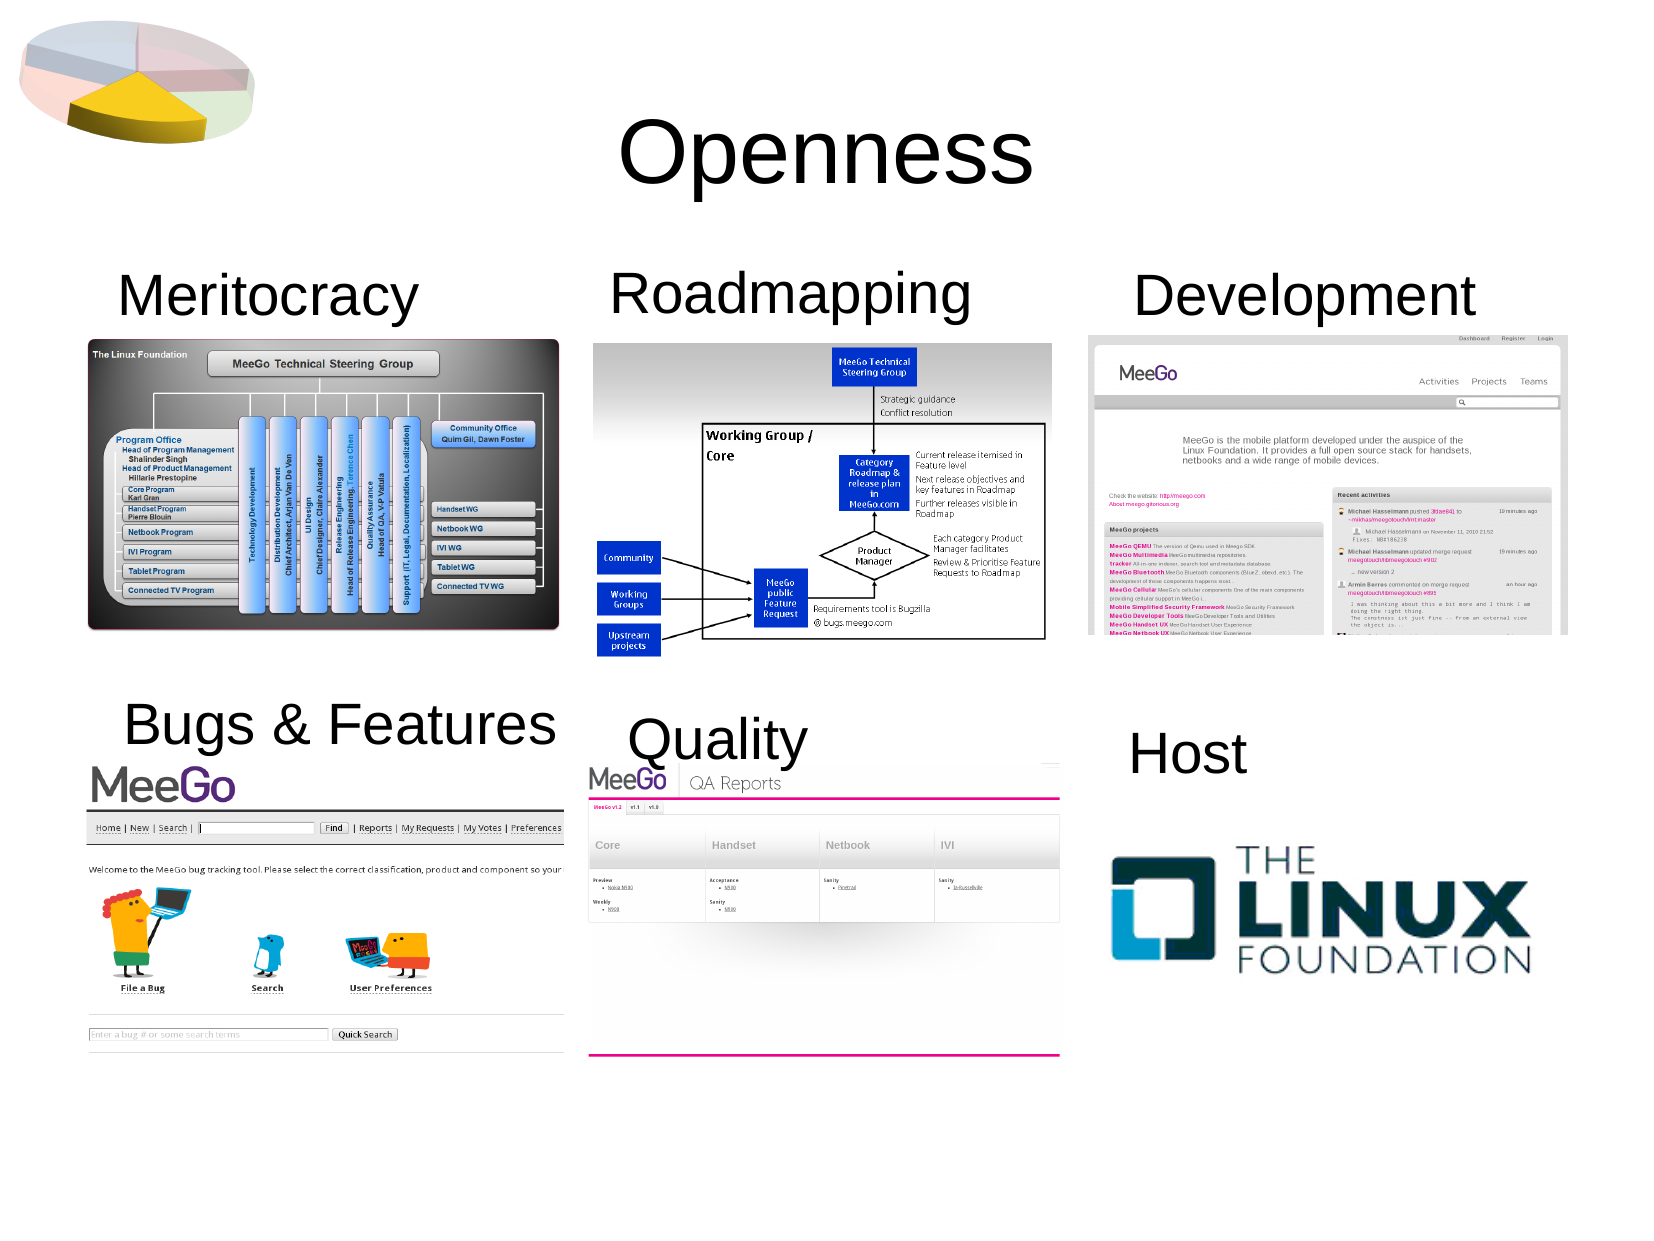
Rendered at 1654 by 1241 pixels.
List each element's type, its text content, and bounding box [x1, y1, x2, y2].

title Openness [82, 49, 1571, 257]
text_box Quality [612, 699, 825, 780]
text_box Roadmapping [594, 254, 988, 334]
picture [585, 763, 1065, 1063]
picture [1088, 335, 1568, 635]
text_box Meritocracy [103, 255, 435, 336]
text_box Host [1113, 713, 1263, 794]
text_box Bugs & Features [108, 685, 573, 766]
picture [84, 759, 564, 1059]
picture [1088, 820, 1568, 1006]
text_box Development [1118, 255, 1492, 336]
picture [593, 343, 1052, 661]
chart [0, 6, 269, 155]
picture [82, 336, 562, 634]
